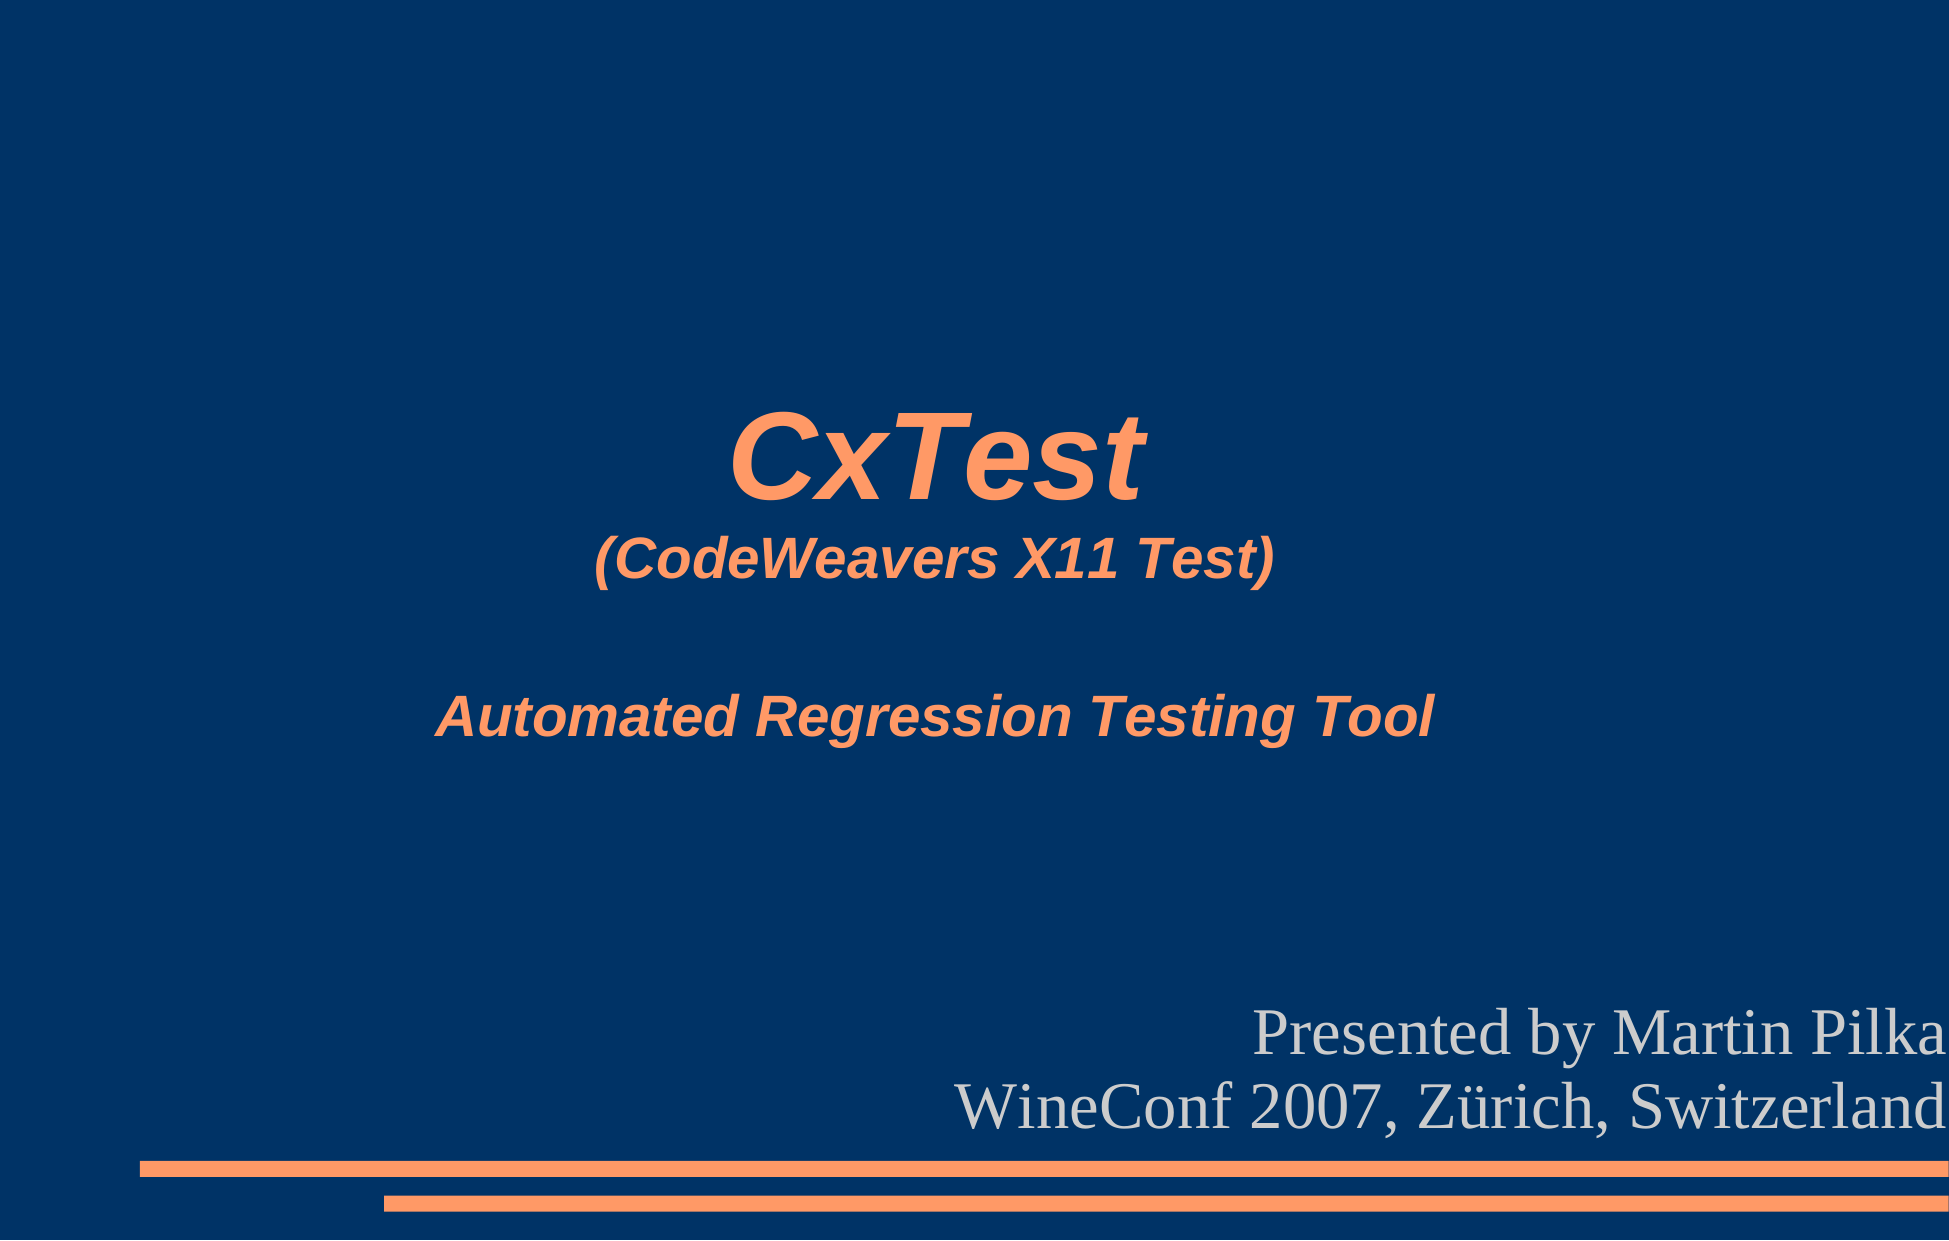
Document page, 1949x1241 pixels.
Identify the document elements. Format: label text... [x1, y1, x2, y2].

subtitle Presented by Martin Pilka WineConf 2007, Zürich, Switzerland [675, 975, 1949, 1163]
title CxTest (CodeWeavers X11 Test) Automated Regression Testing Tool [103, 357, 1768, 778]
